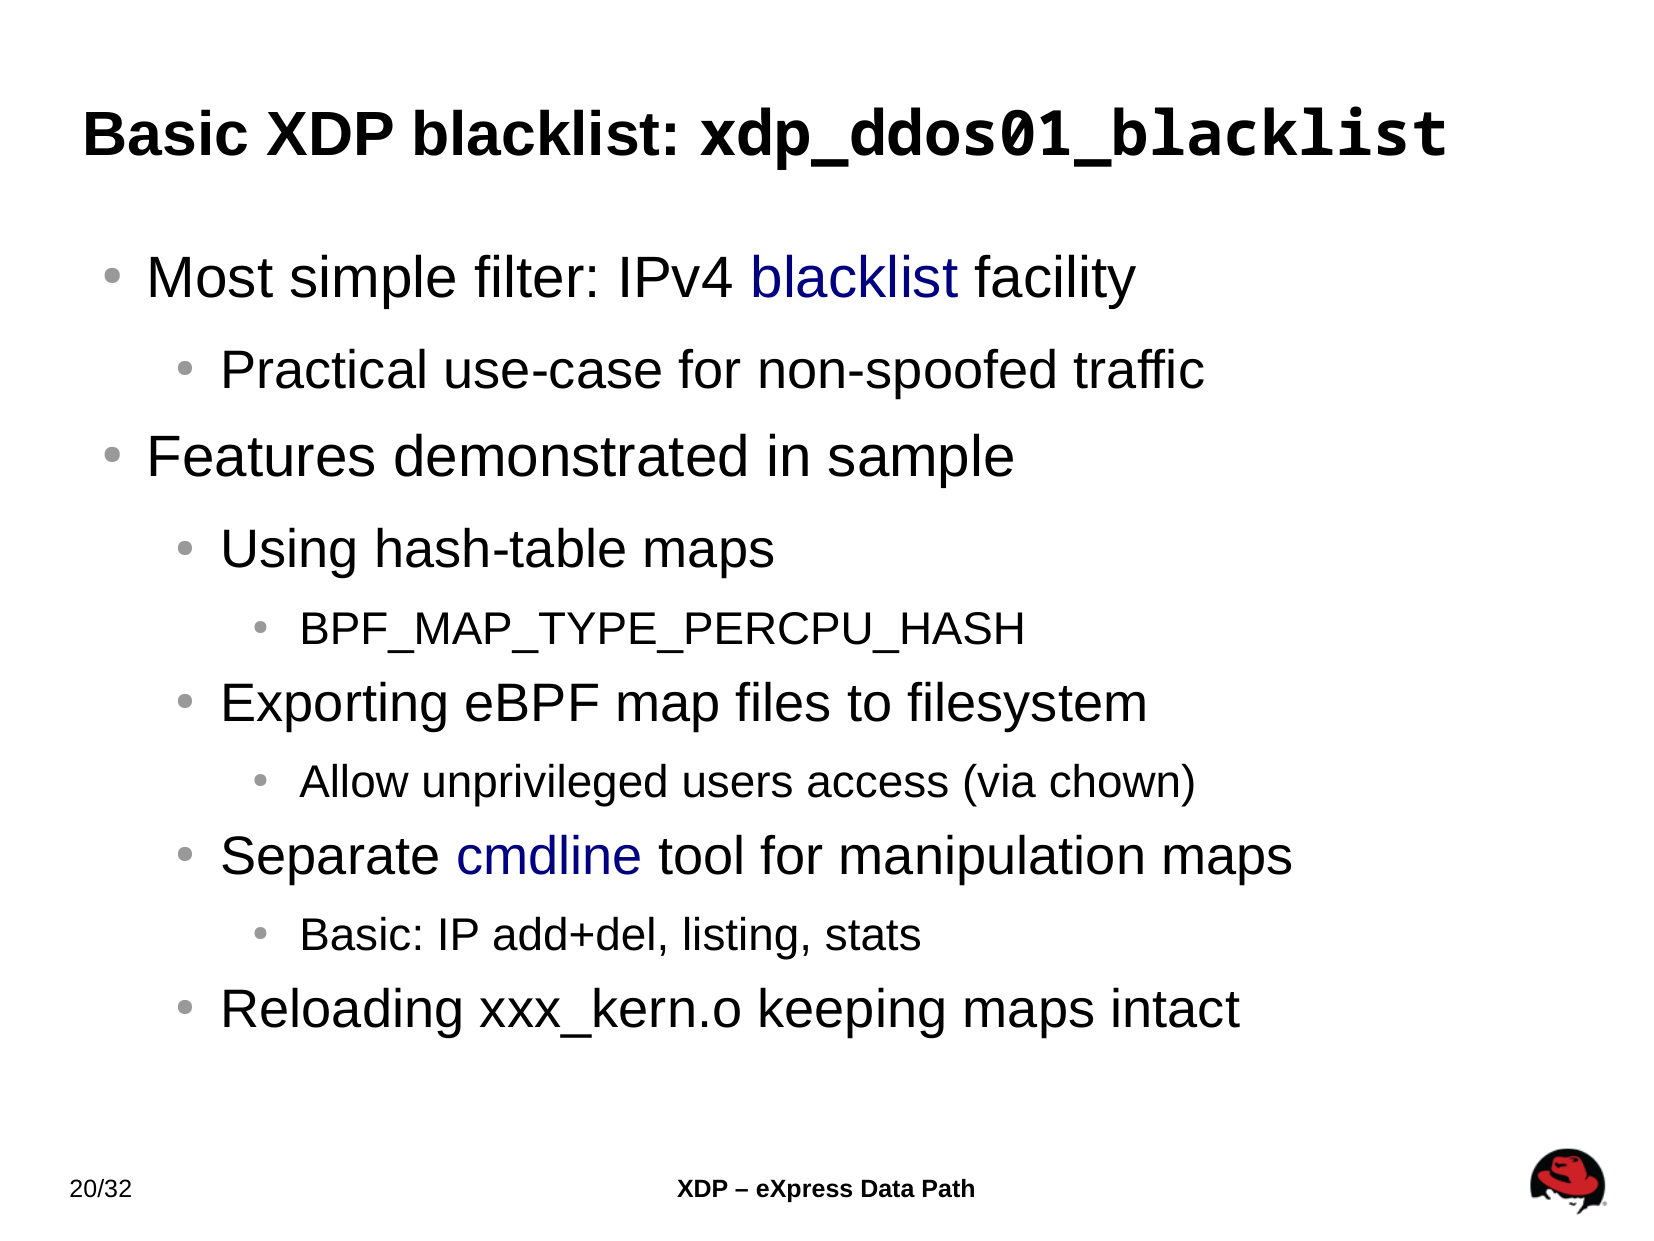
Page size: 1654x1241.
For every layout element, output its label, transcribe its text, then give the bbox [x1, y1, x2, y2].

picture [1529, 1146, 1613, 1224]
title Basic XDP blacklist: xdp_ddos01_blacklist [82, 37, 1571, 226]
list Most simple filter: IPv4 blacklist facility Practical use-case for non-spoofed traffic Features demonstrated in sample Using hash-table maps BPF_MAP_TYPE_PERCPU_HASH Exporting eBPF map files to filesystem Allow unprivileged users access (via chown) Separate cmdline tool for manipulation maps Basic: IP add+del, listing, stats Reloading xxx_kern.o keeping maps intact [86, 244, 1576, 1039]
